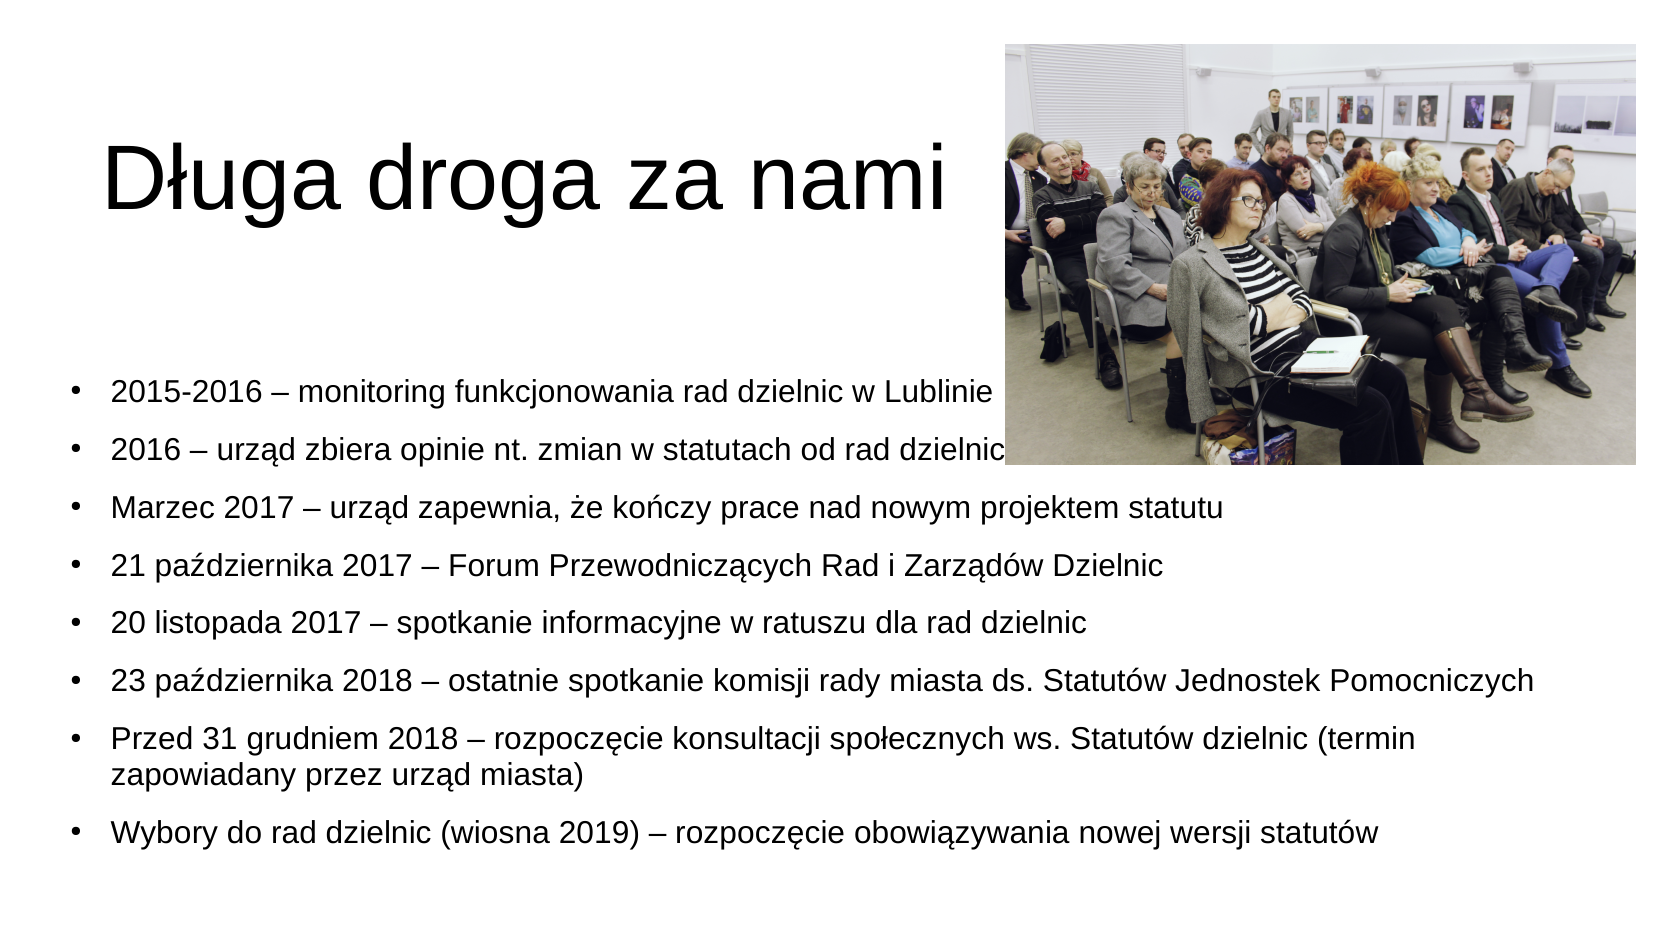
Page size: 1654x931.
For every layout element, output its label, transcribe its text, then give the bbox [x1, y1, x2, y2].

list 2015-2016 – monitoring funkcjonowania rad dzielnic w Lublinie 2016 – urząd zbiera opinie nt. zmian w statutach od rad dzielnic Marzec 2017 – urząd zapewnia, że kończy prace nad nowym projektem statutu 21 października 2017 – Forum Przewodniczących Rad i Zarządów Dzielnic 20 listopada 2017 – spotkanie informacyjne w ratuszu dla rad dzielnic 23 października 2018 – ostatnie spotkanie komisji rady miasta ds. Statutów Jednostek Pomocniczych Przed 31 grudniem 2018 – rozpoczęcie konsultacji społecznych ws. Statutów dzielnic (termin zapowiadany przez urząd miasta) Wybory do rad dzielnic (wiosna 2019) – rozpoczęcie obowiązywania nowej wersji statutów [56, 315, 1546, 856]
title Długa droga za nami [75, 99, 976, 256]
picture [1005, 44, 1636, 466]
